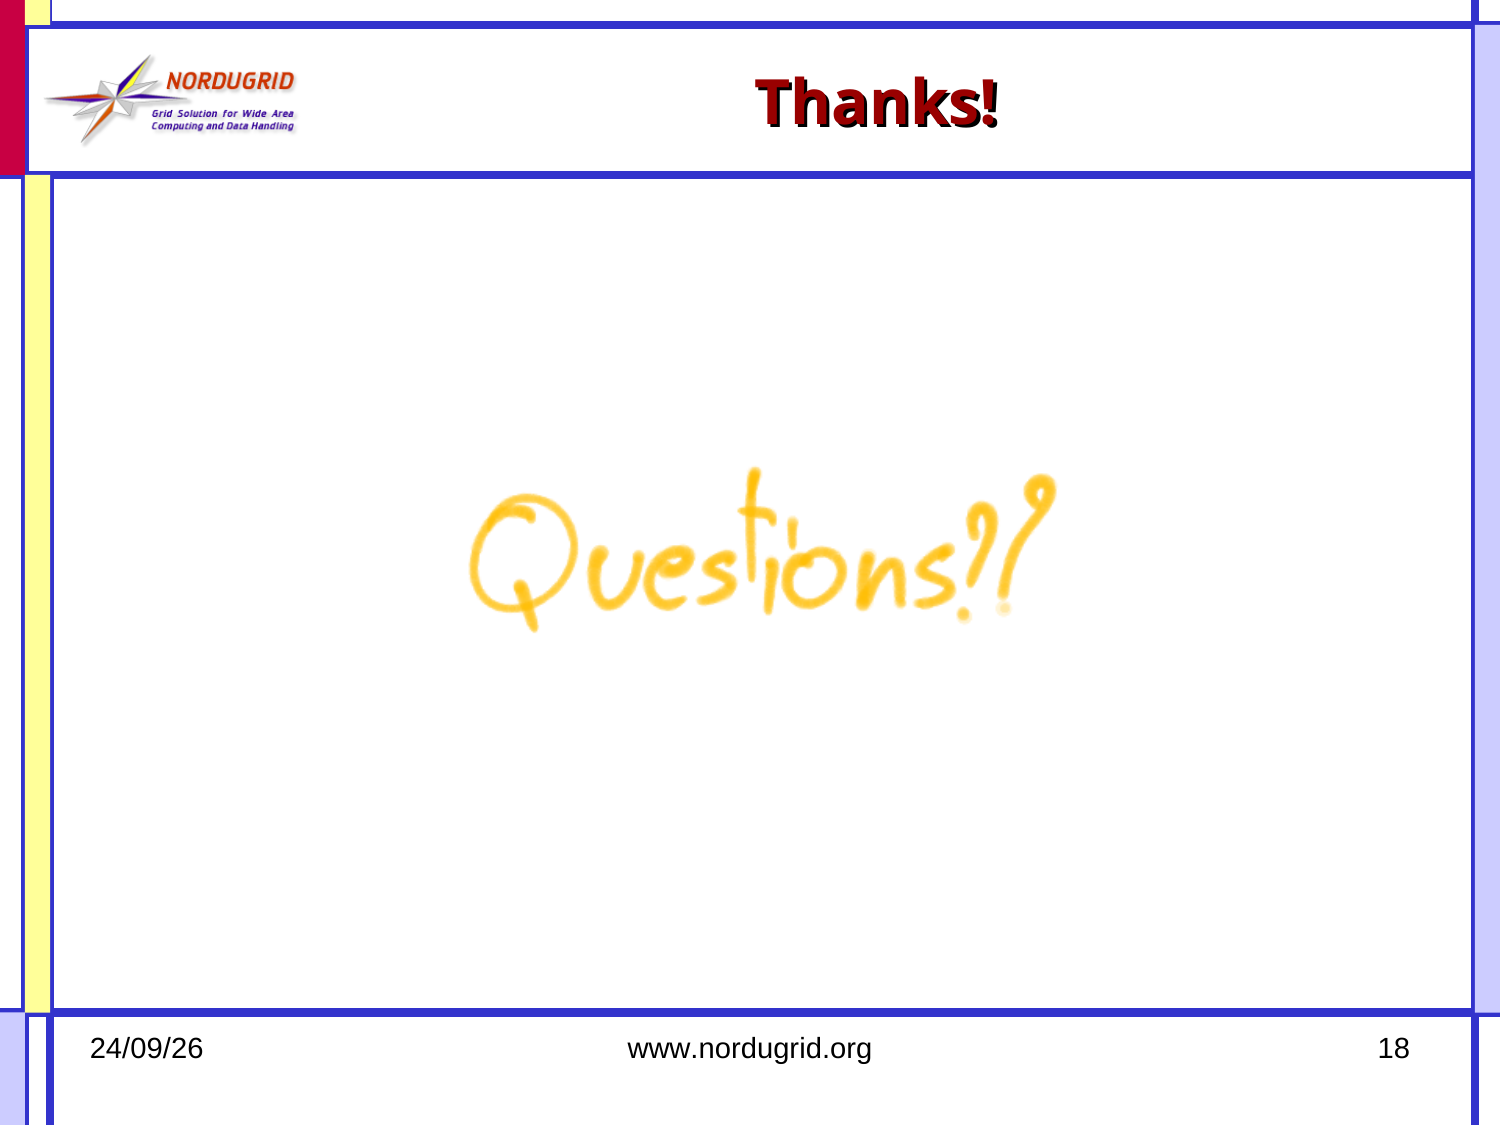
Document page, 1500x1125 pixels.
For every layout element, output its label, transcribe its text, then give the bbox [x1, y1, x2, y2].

picture [40, 49, 301, 148]
picture [423, 396, 1074, 727]
title Thanks! [324, 17, 1428, 183]
